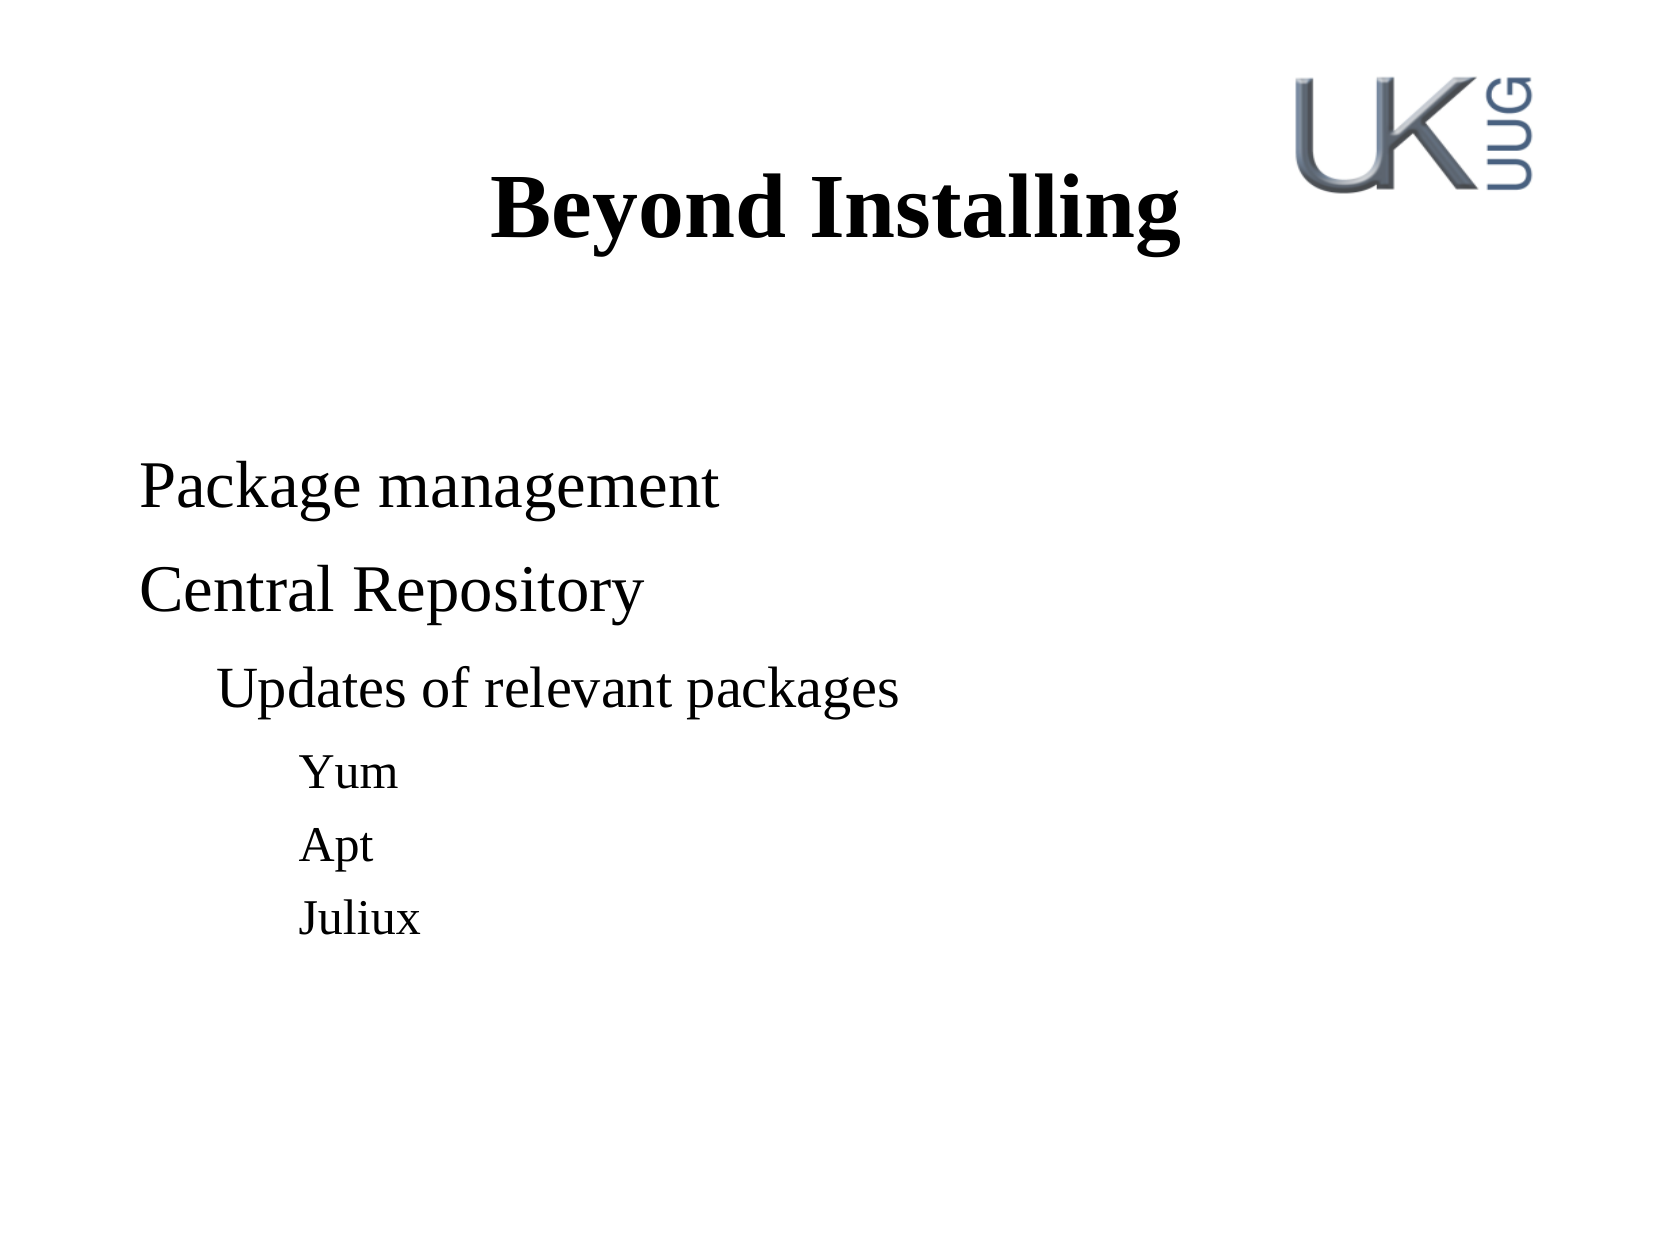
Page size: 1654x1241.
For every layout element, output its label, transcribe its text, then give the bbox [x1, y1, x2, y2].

list Package management Central Repository Updates of relevant packages Yum Apt Juliux [121, 344, 1534, 1127]
title Beyond Installing [121, 102, 1534, 311]
picture [1289, 74, 1538, 196]
